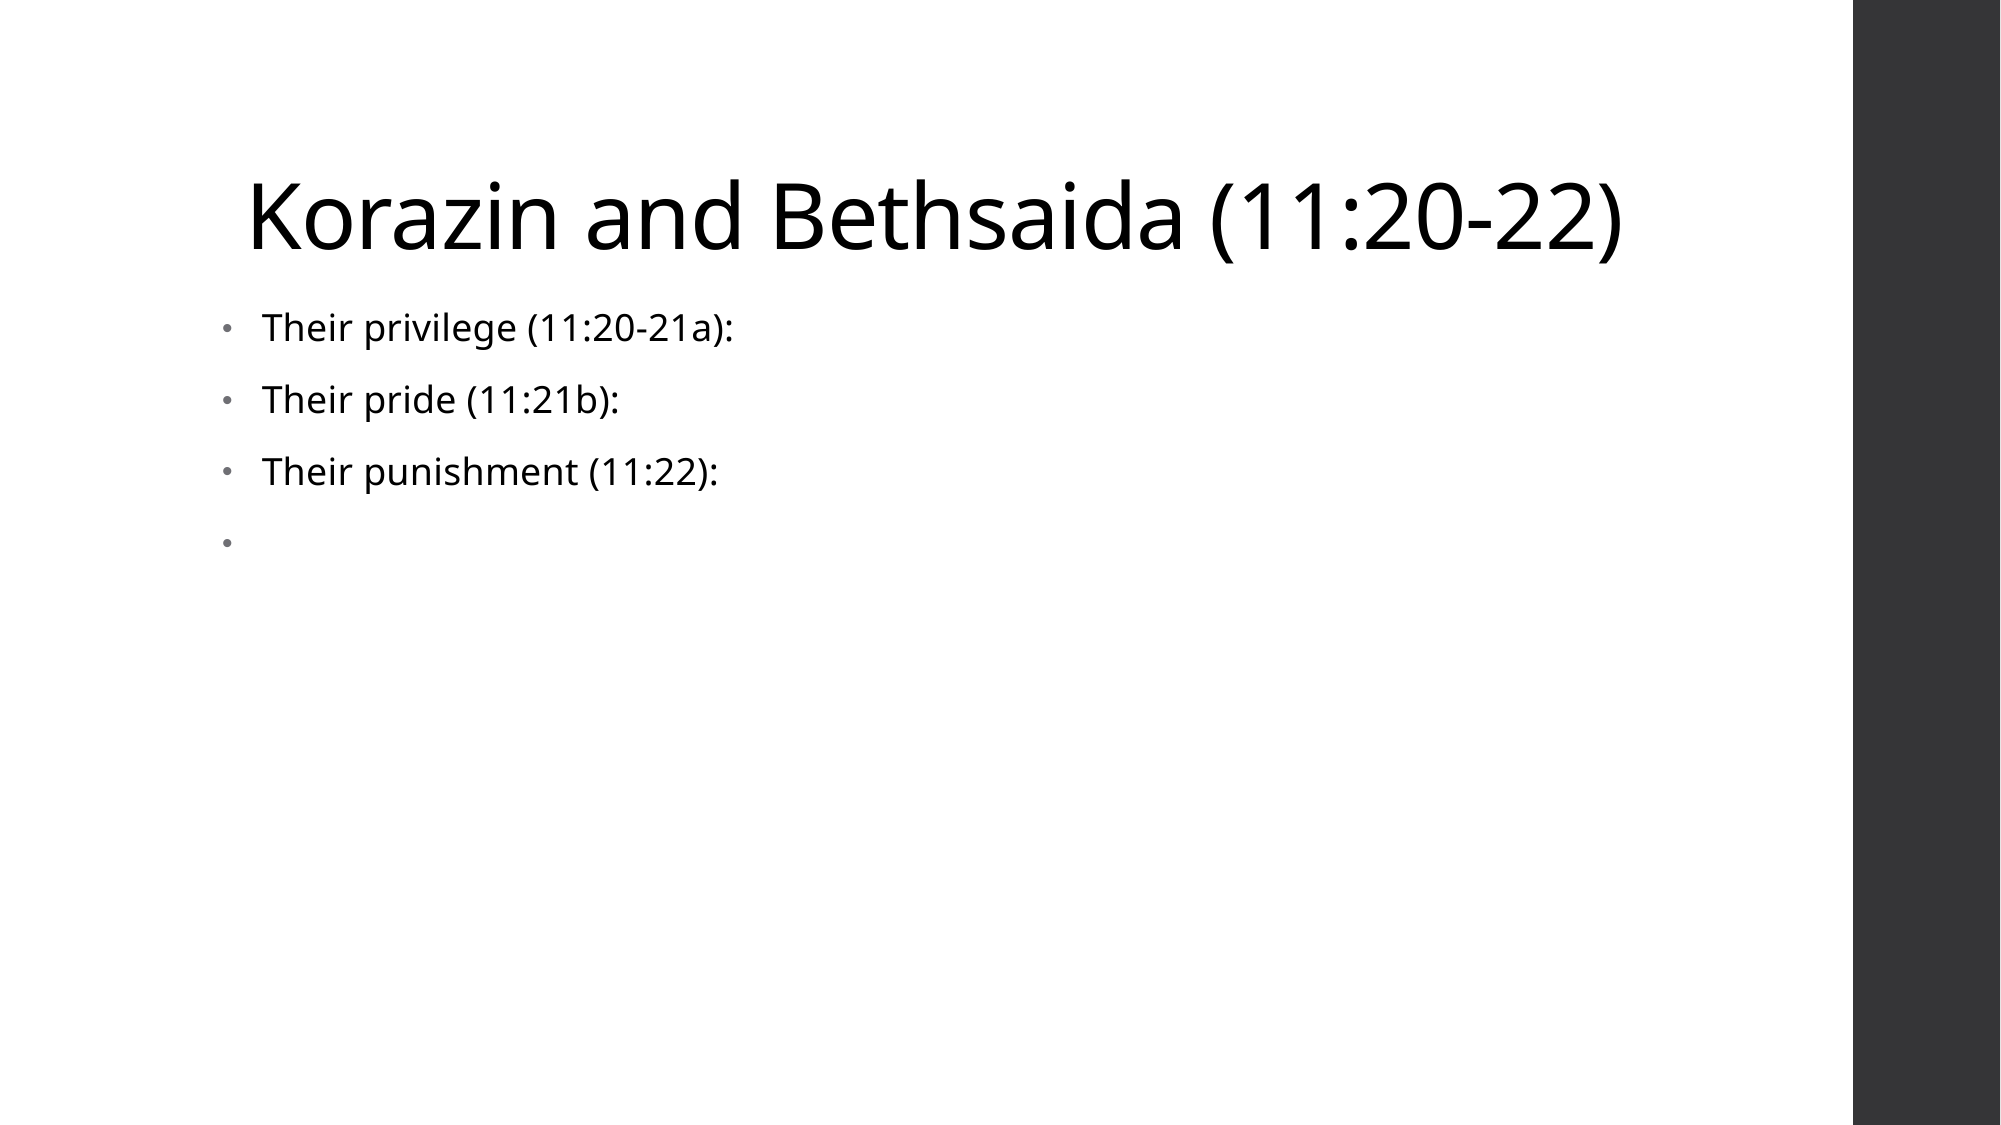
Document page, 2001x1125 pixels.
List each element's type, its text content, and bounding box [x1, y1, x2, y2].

list Their privilege (11:20-21a): Their pride (11:21b): Their punishment (11:22): [206, 299, 1617, 1014]
title Korazin and Bethsaida (11:20-22) [206, 60, 1797, 278]
